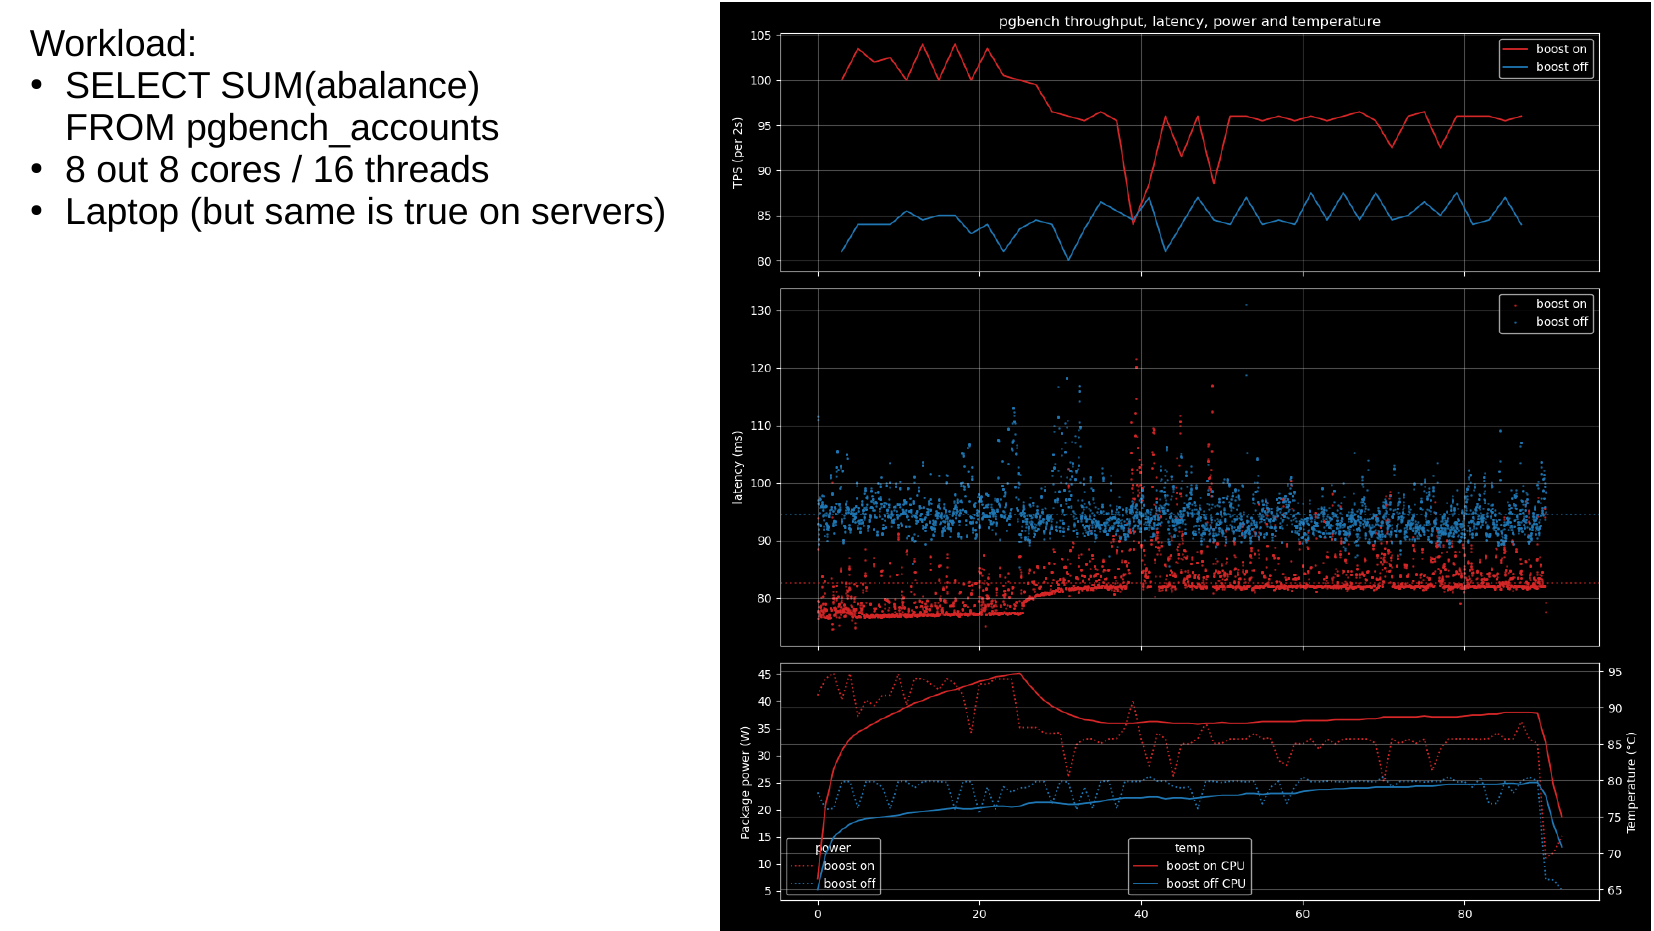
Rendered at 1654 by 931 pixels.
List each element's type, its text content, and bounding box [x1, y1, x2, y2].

picture [720, 2, 1651, 931]
text_box Workload: SELECT SUM(abalance) FROM pgbench_accounts 8 out 8 cores / 16 threads Laptop (but same is true on servers) [15, 15, 706, 931]
